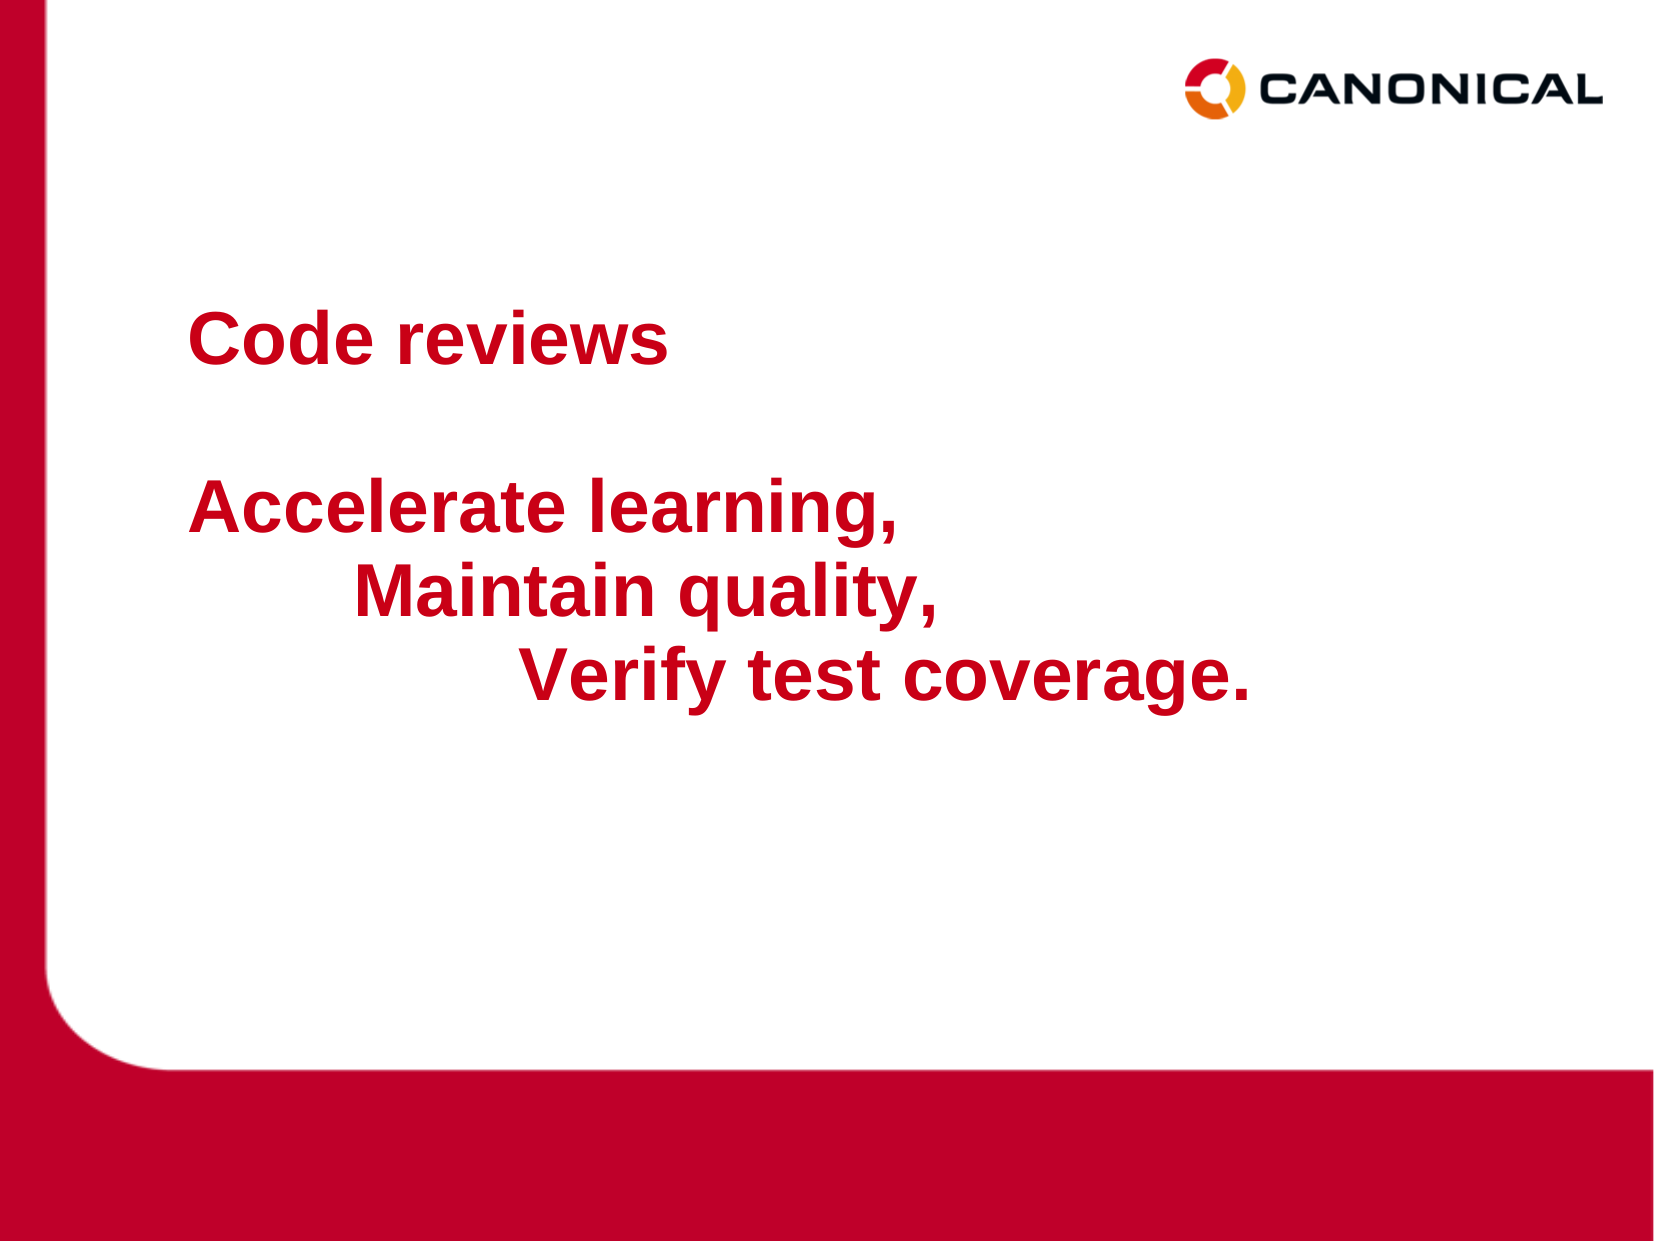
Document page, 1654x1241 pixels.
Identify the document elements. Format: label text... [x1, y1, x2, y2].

picture [0, 0, 1654, 1241]
title Code reviews Accelerate learning, Maintain quality, Verify test coverage. [187, 150, 1571, 863]
